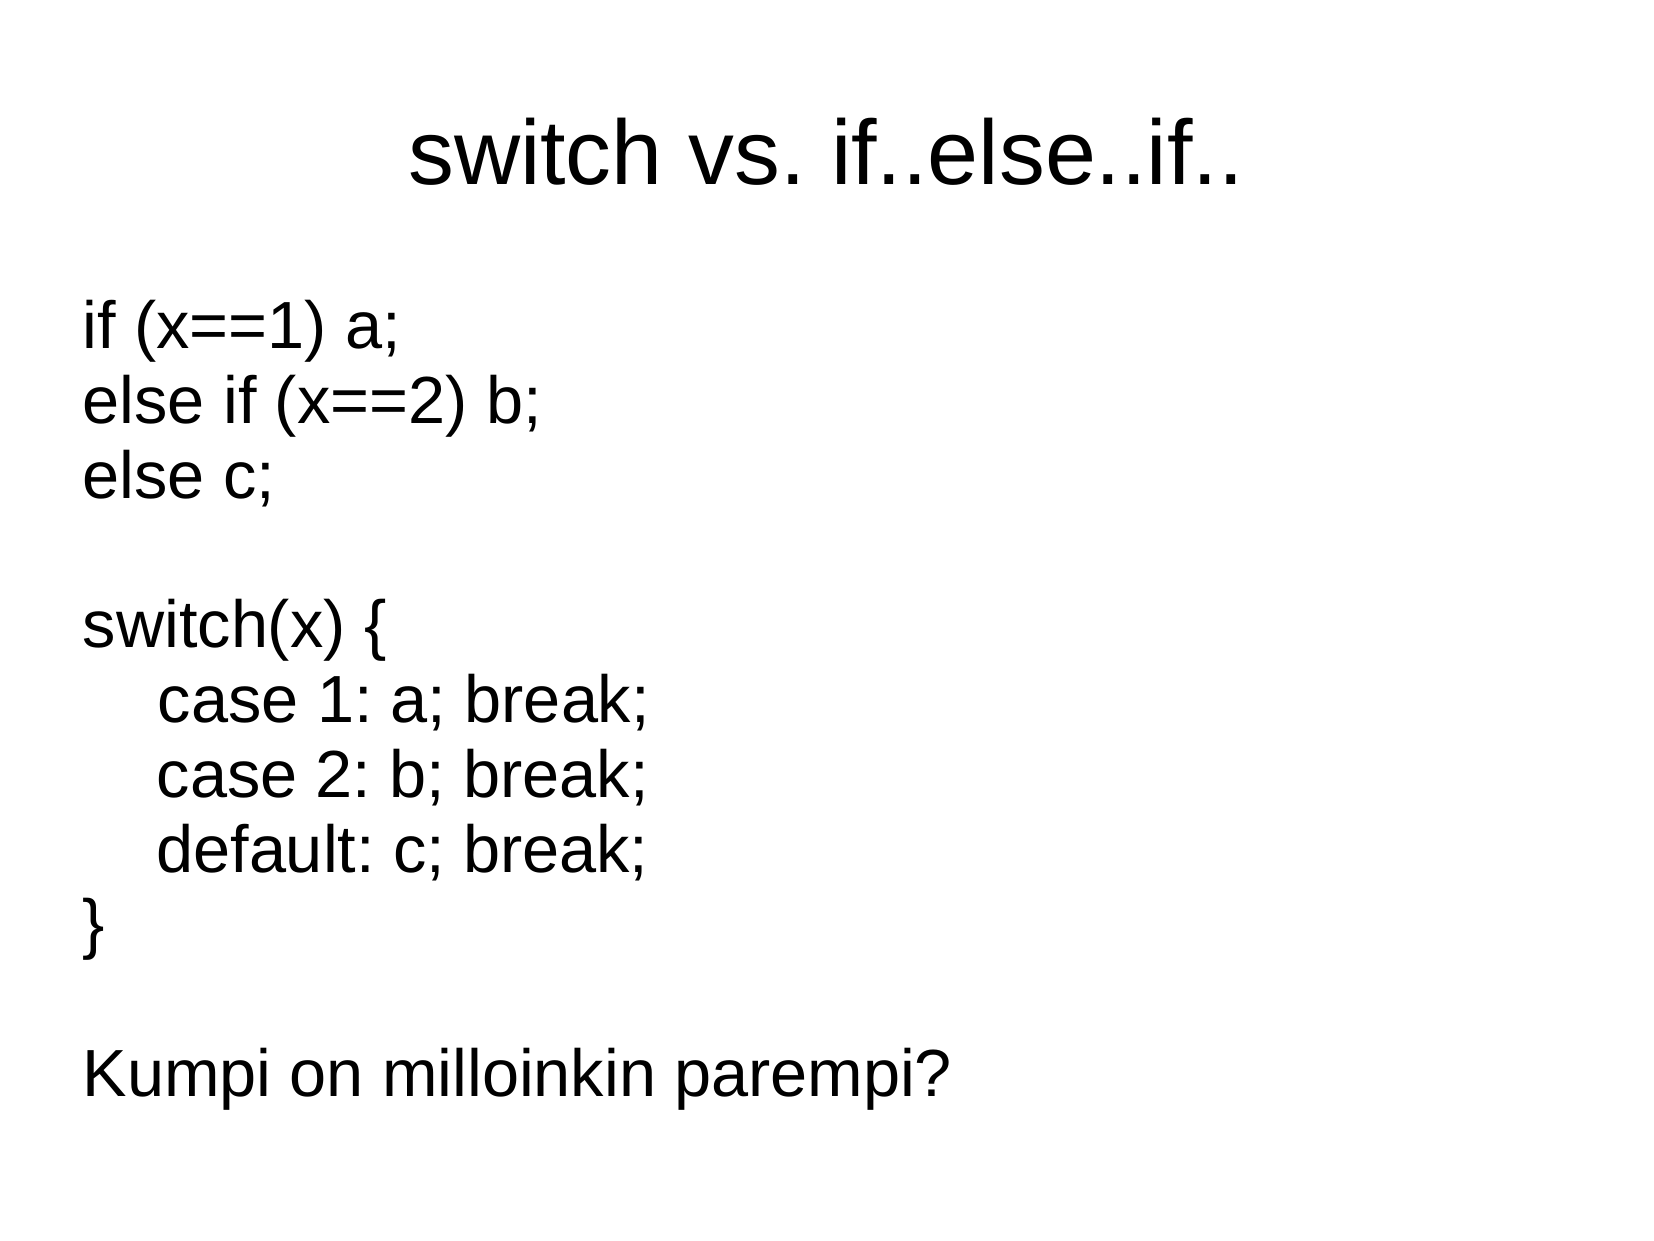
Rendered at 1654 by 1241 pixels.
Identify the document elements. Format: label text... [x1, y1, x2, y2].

title switch vs. if..else..if.. [82, 49, 1571, 257]
subtitle if (x==1) a; else if (x==2) b; else c; switch(x) { case 1: a; break; case 2: b; break; default: c; break; } Kumpi on milloinkin parempi? [82, 288, 1571, 1111]
